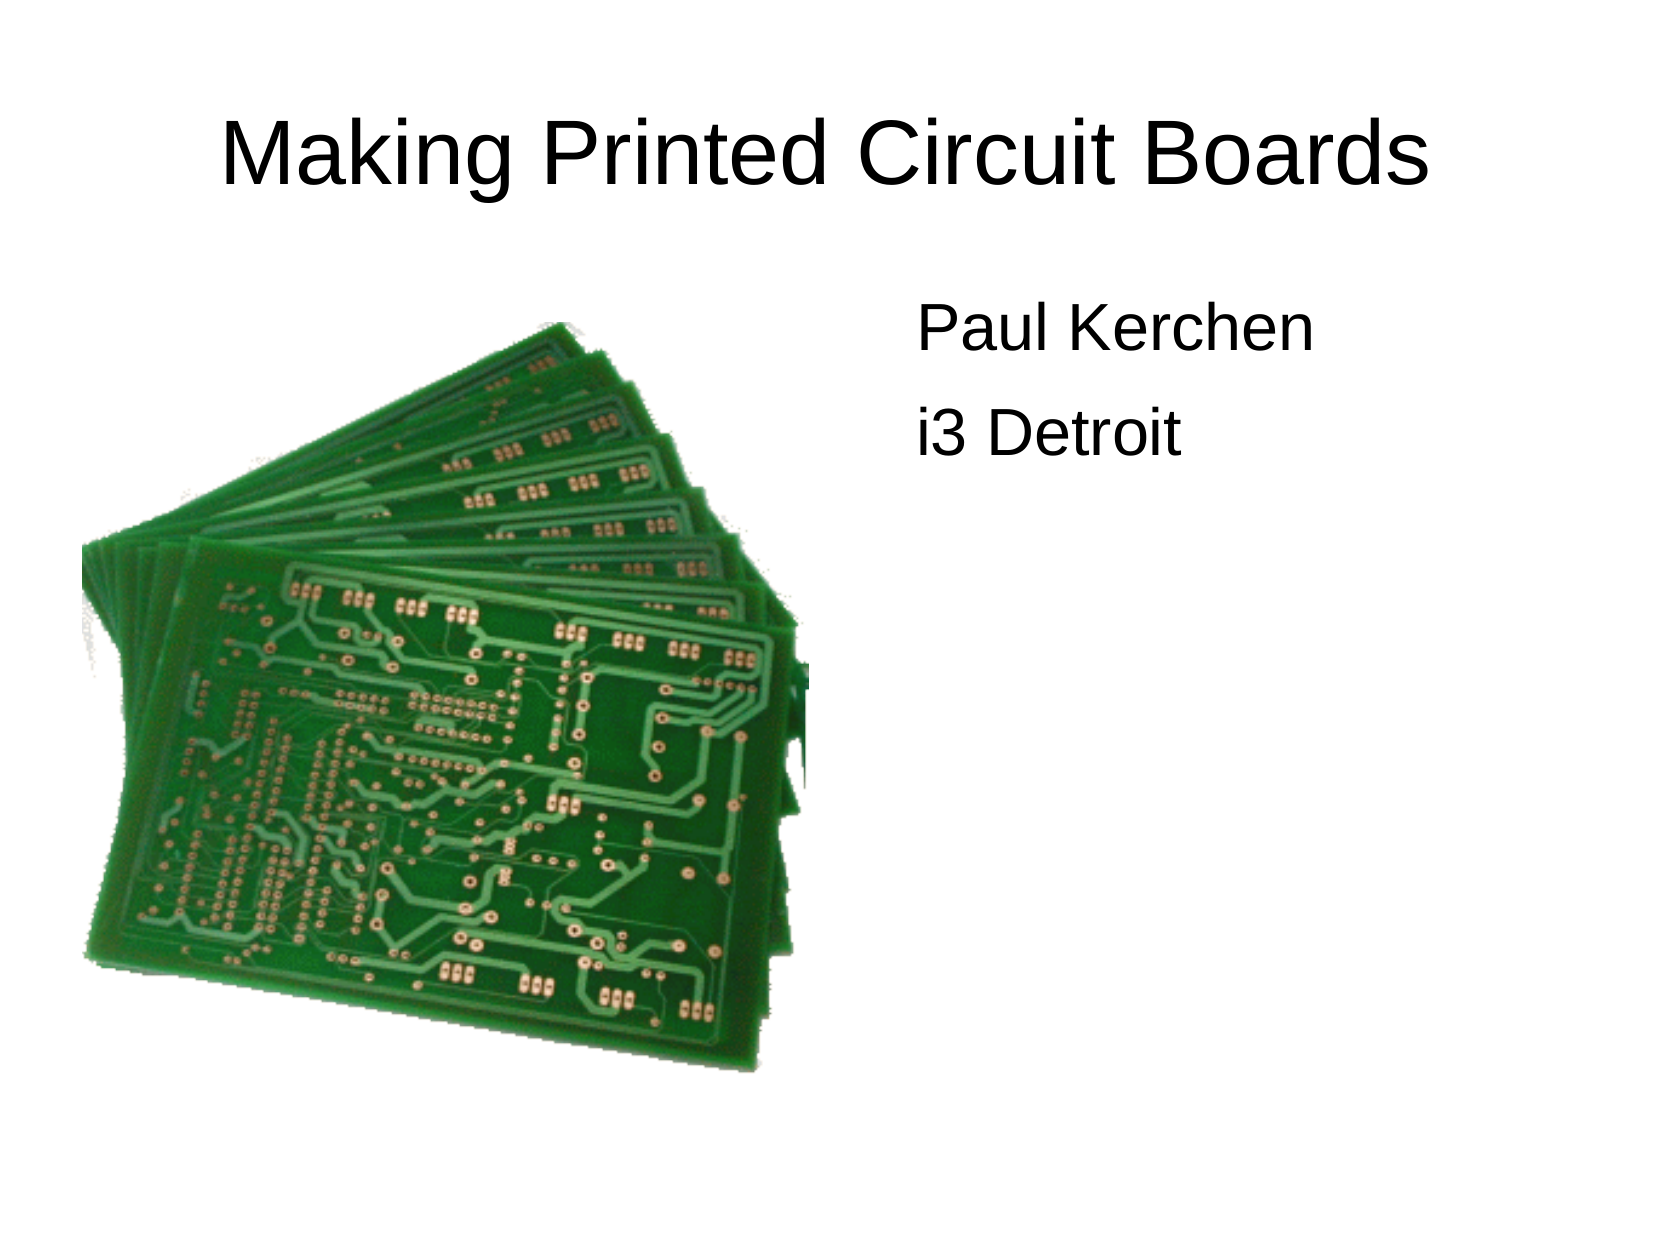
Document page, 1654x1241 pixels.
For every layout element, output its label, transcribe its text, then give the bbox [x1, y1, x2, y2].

picture [82, 322, 809, 1076]
list Paul Kerchen i3 Detroit [845, 290, 1572, 1094]
title Making Printed Circuit Boards [82, 56, 1571, 250]
